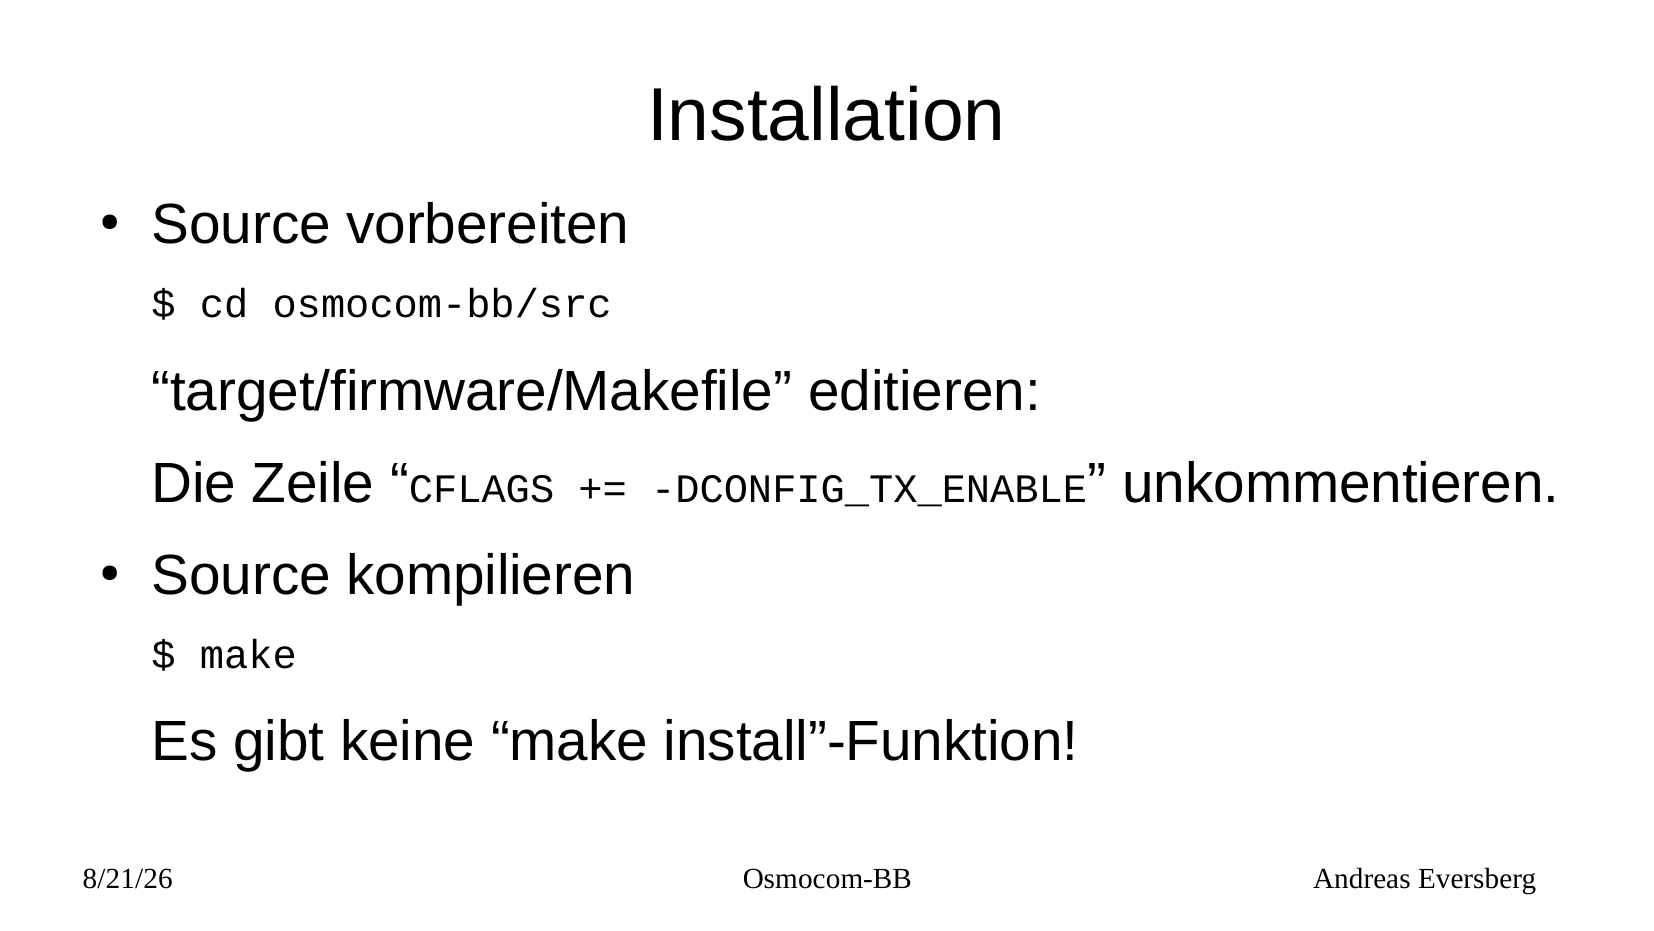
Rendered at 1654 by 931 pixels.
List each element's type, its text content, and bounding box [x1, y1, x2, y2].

list Source vorbereiten $ cd osmocom-bb/src “target/firmware/Makefile” editieren: Die Zeile “CFLAGS += -DCONFIG_TX_ENABLE” unkommentieren. Source kompilieren $ make Es gibt keine “make install”-Funktion! [82, 192, 1571, 826]
title Installation [82, 37, 1571, 192]
